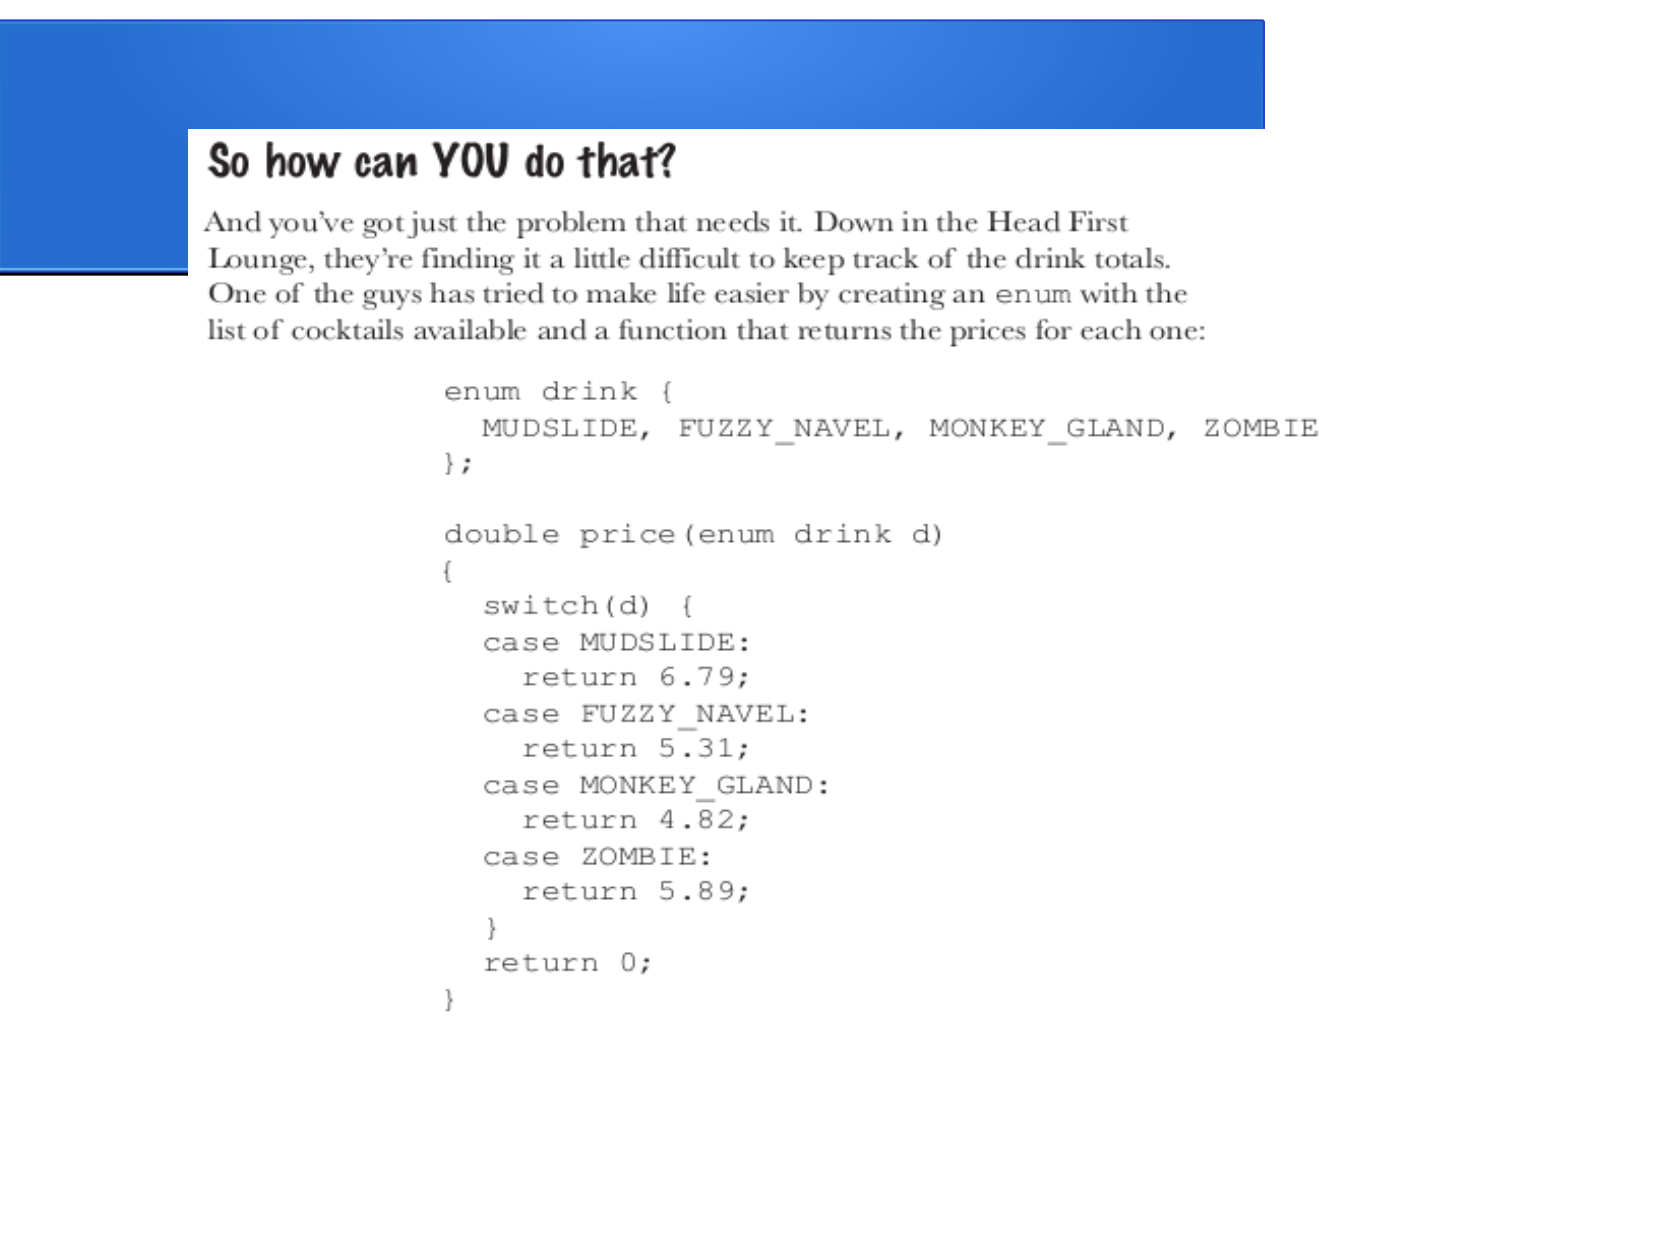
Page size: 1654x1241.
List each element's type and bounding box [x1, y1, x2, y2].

picture [188, 129, 1347, 1028]
